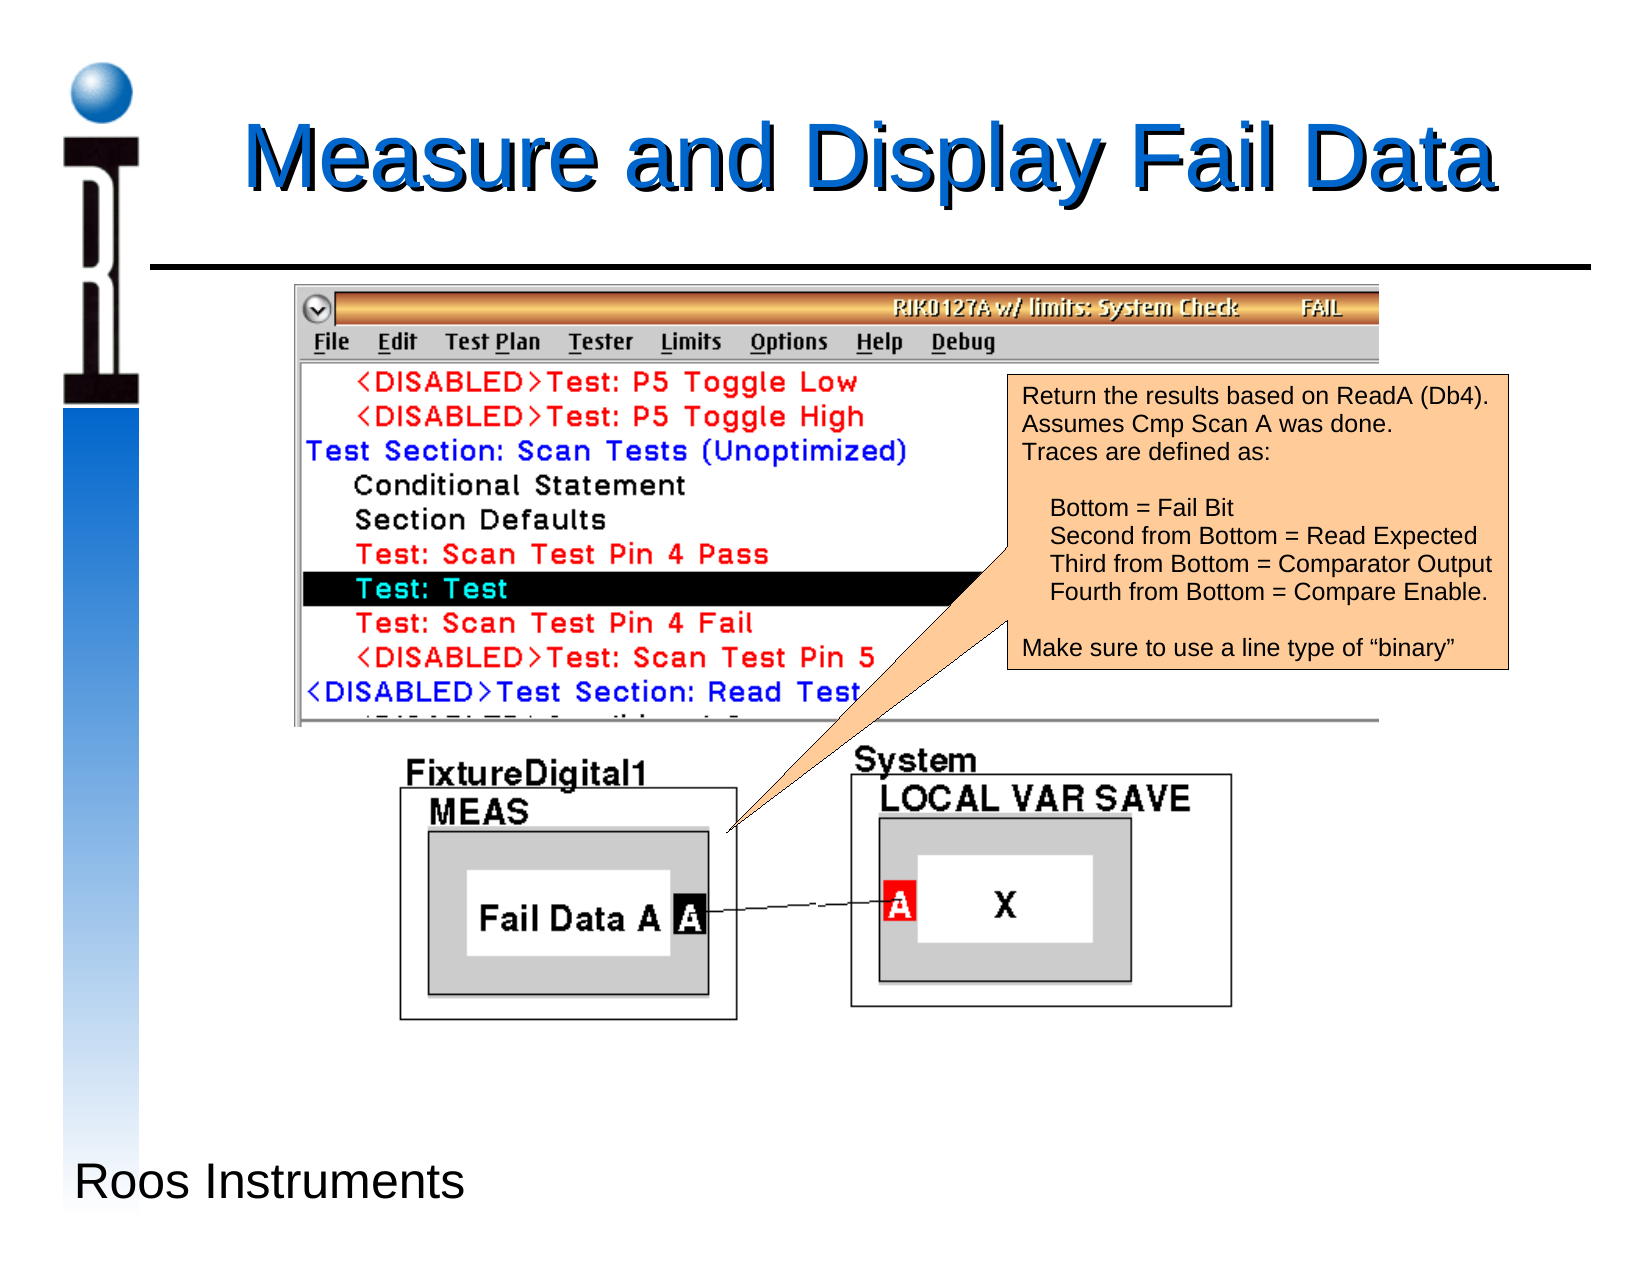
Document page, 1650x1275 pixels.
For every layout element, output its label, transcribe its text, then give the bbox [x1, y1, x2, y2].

picture [294, 284, 1379, 727]
picture [818, 730, 826, 738]
title Measure and Display Fail Data [147, 66, 1591, 245]
picture [389, 731, 816, 1033]
picture [59, 59, 144, 411]
text_box Return the results based on ReadA (Db4). Assumes Cmp Scan A was done. Traces are defined as: Bottom = Fail Bit Second from Bottom = Read Expected Third from Bottom = Comparator Output Fourth from Bottom = Compare Enable. Make sure to use a line type of “binary” [726, 374, 1509, 833]
picture [868, 622, 1379, 727]
picture [818, 730, 1248, 1034]
